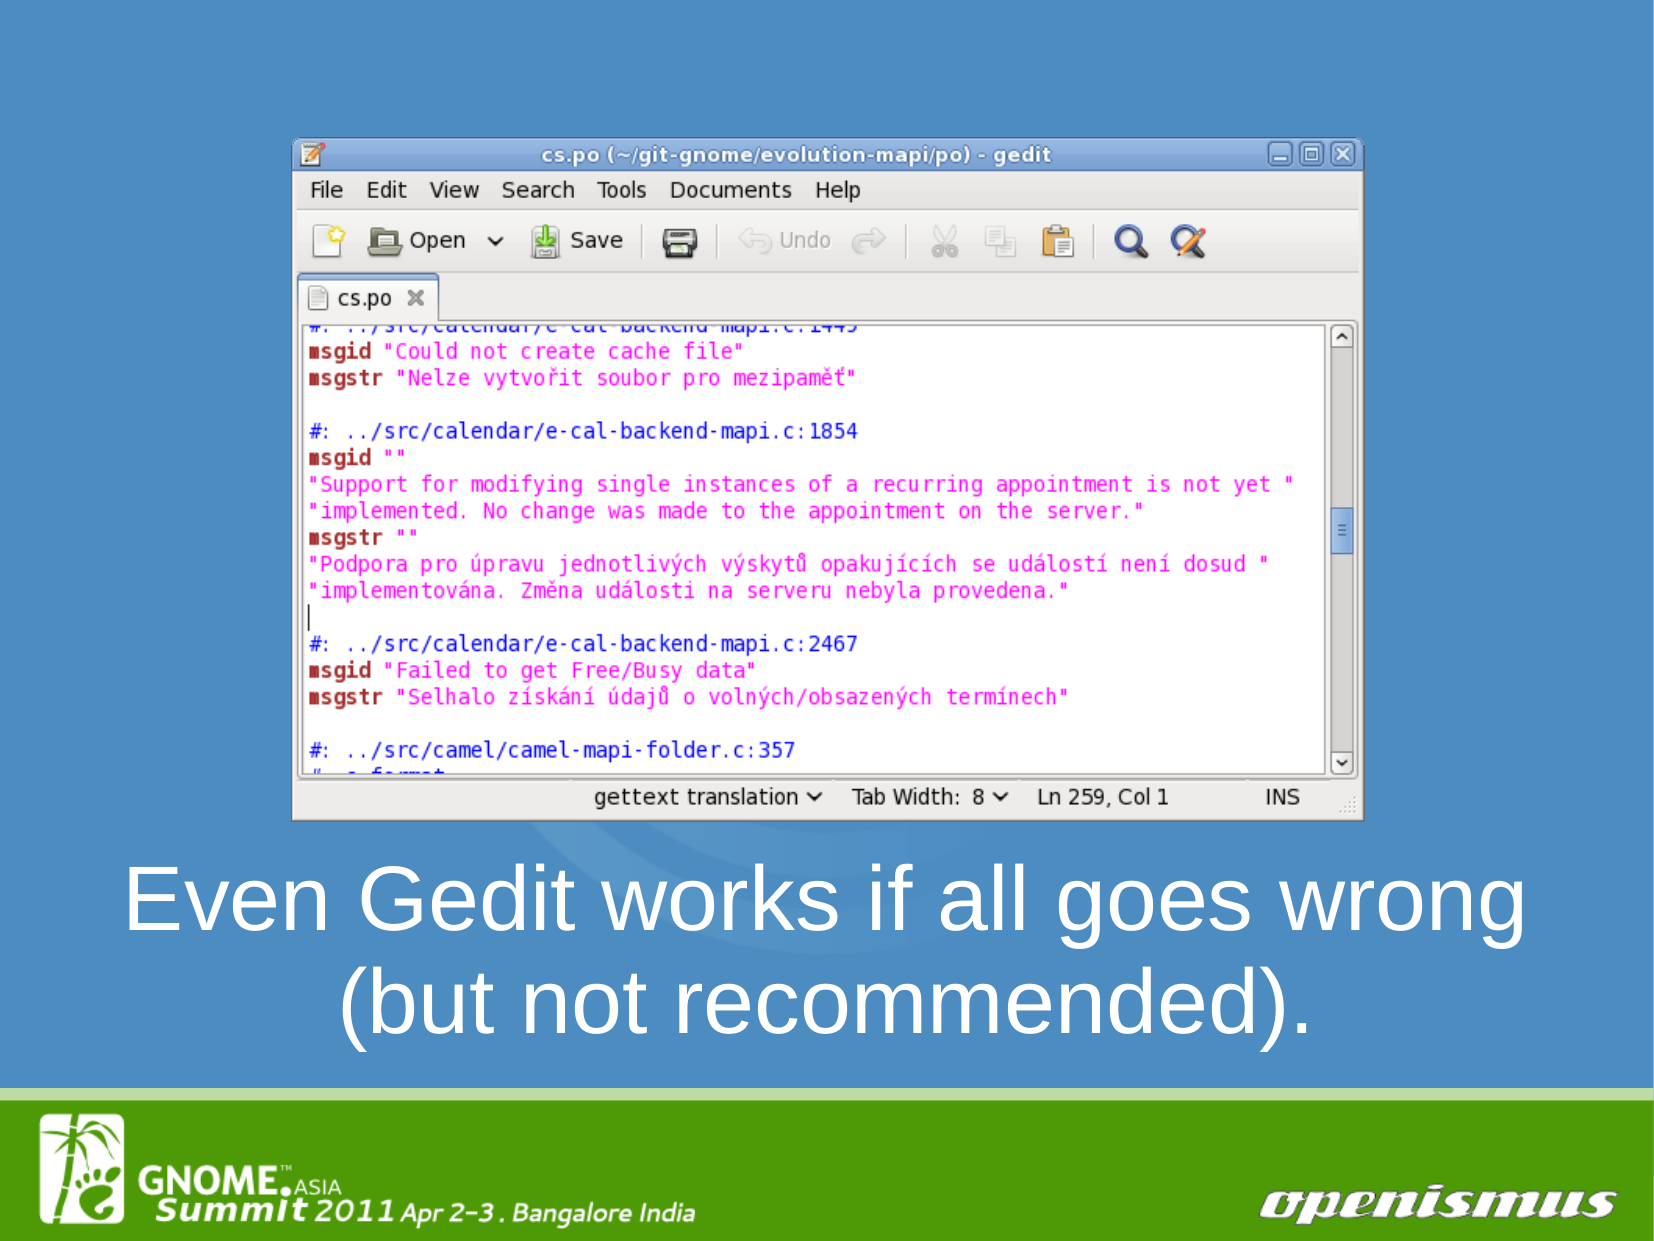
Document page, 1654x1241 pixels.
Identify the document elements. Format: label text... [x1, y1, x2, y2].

title Even Gedit works if all goes wrong (but not recommended). [82, 846, 1571, 1054]
picture [0, 0, 1654, 1241]
